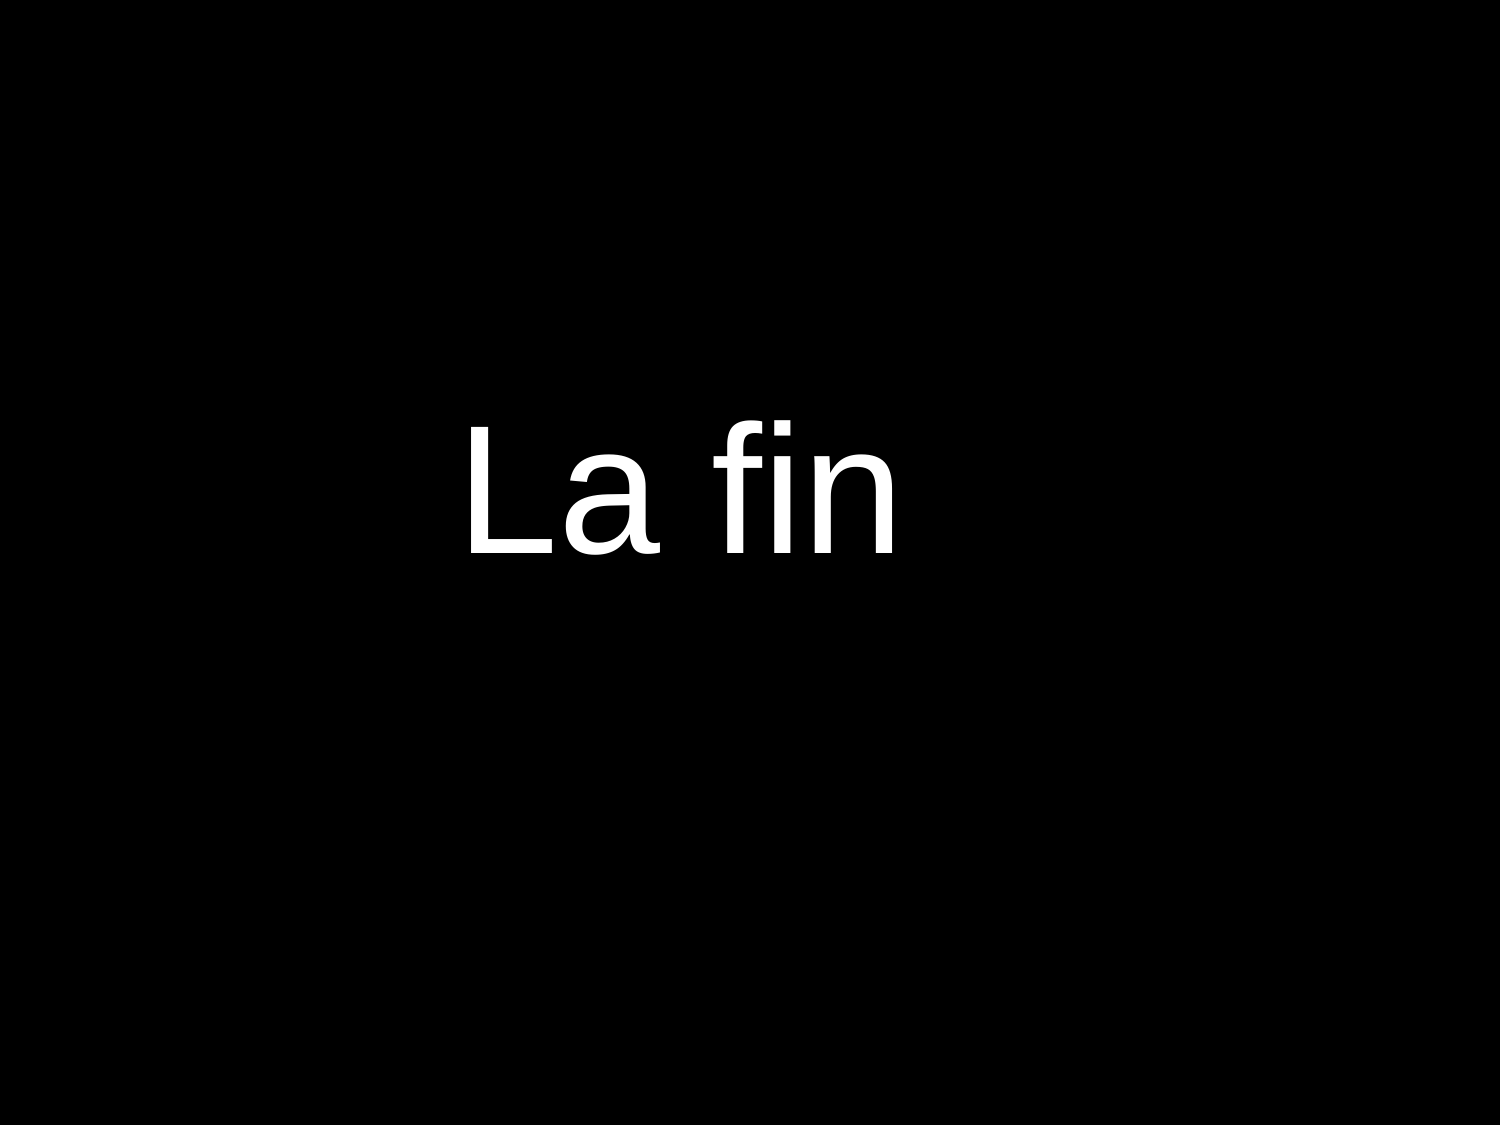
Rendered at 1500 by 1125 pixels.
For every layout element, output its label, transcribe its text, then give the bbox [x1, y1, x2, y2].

text_box La fin [212, 362, 1150, 598]
